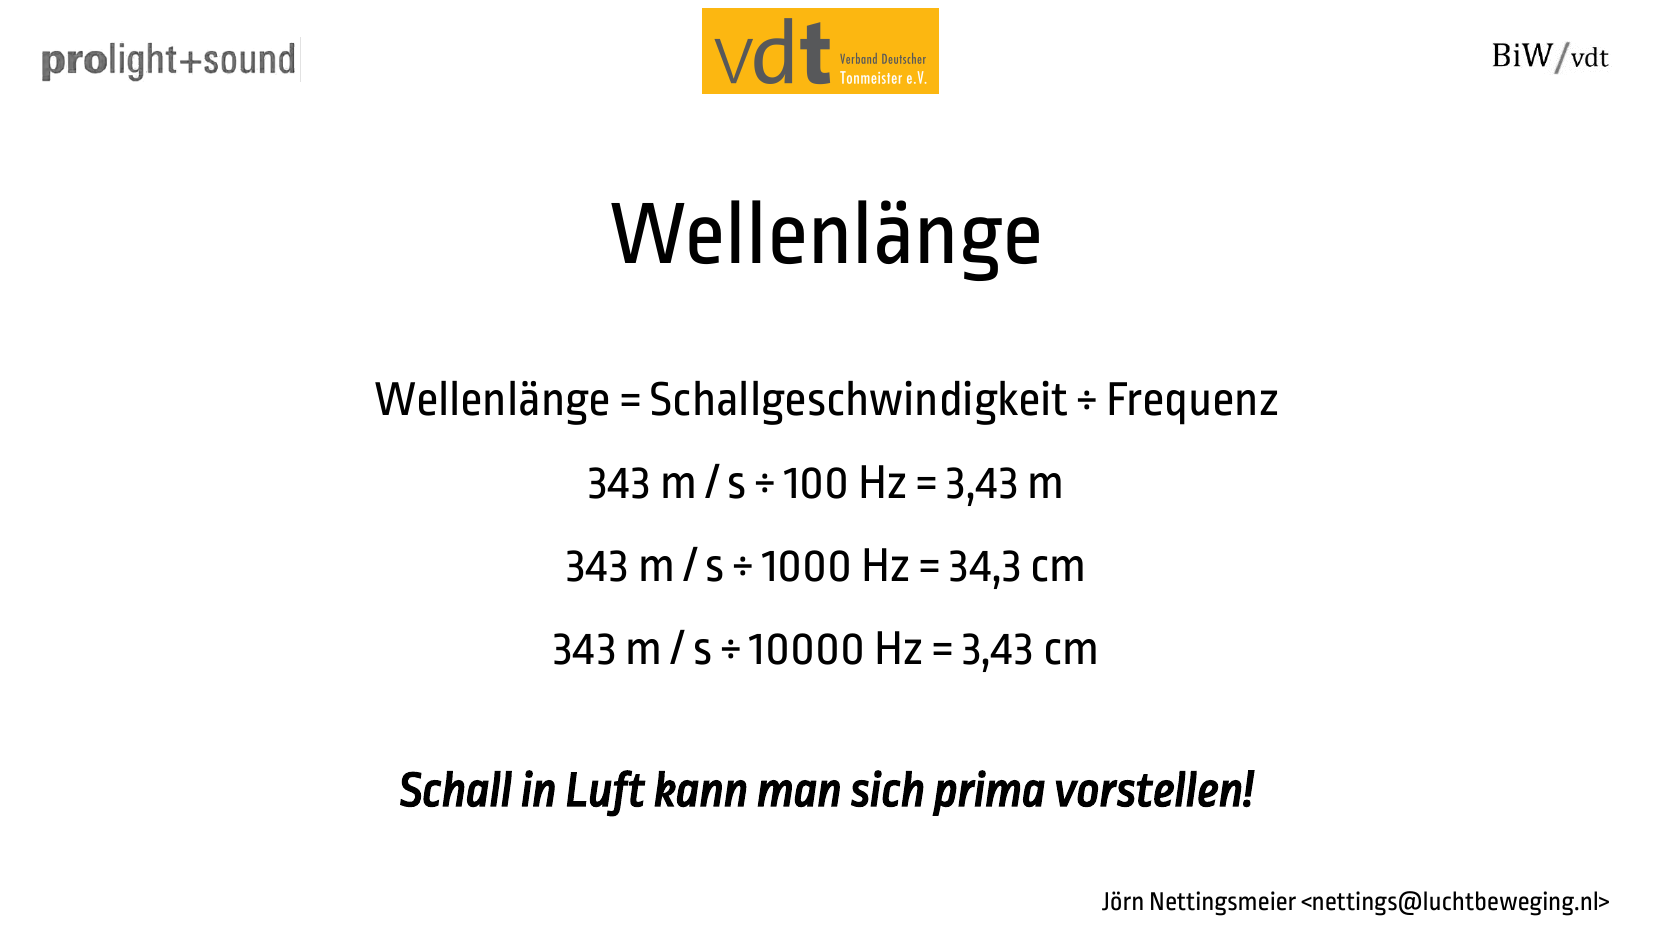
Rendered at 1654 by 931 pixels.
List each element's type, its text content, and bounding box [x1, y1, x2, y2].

picture [37, 37, 301, 82]
title Wellenlänge [82, 185, 1571, 285]
text_box Schall in Luft kann man sich prima vorstellen! [82, 717, 1571, 865]
picture [1490, 39, 1613, 75]
text_box Wellenlänge = Schallgeschwindigkeit ÷ Frequenz 343 m / s ÷ 100 Hz = 3,43 m 343 m / s ÷ 1000 Hz = 34,3 cm 343 m / s ÷ 10000 Hz = 3,43 cm [82, 373, 1571, 677]
picture [702, 8, 939, 94]
